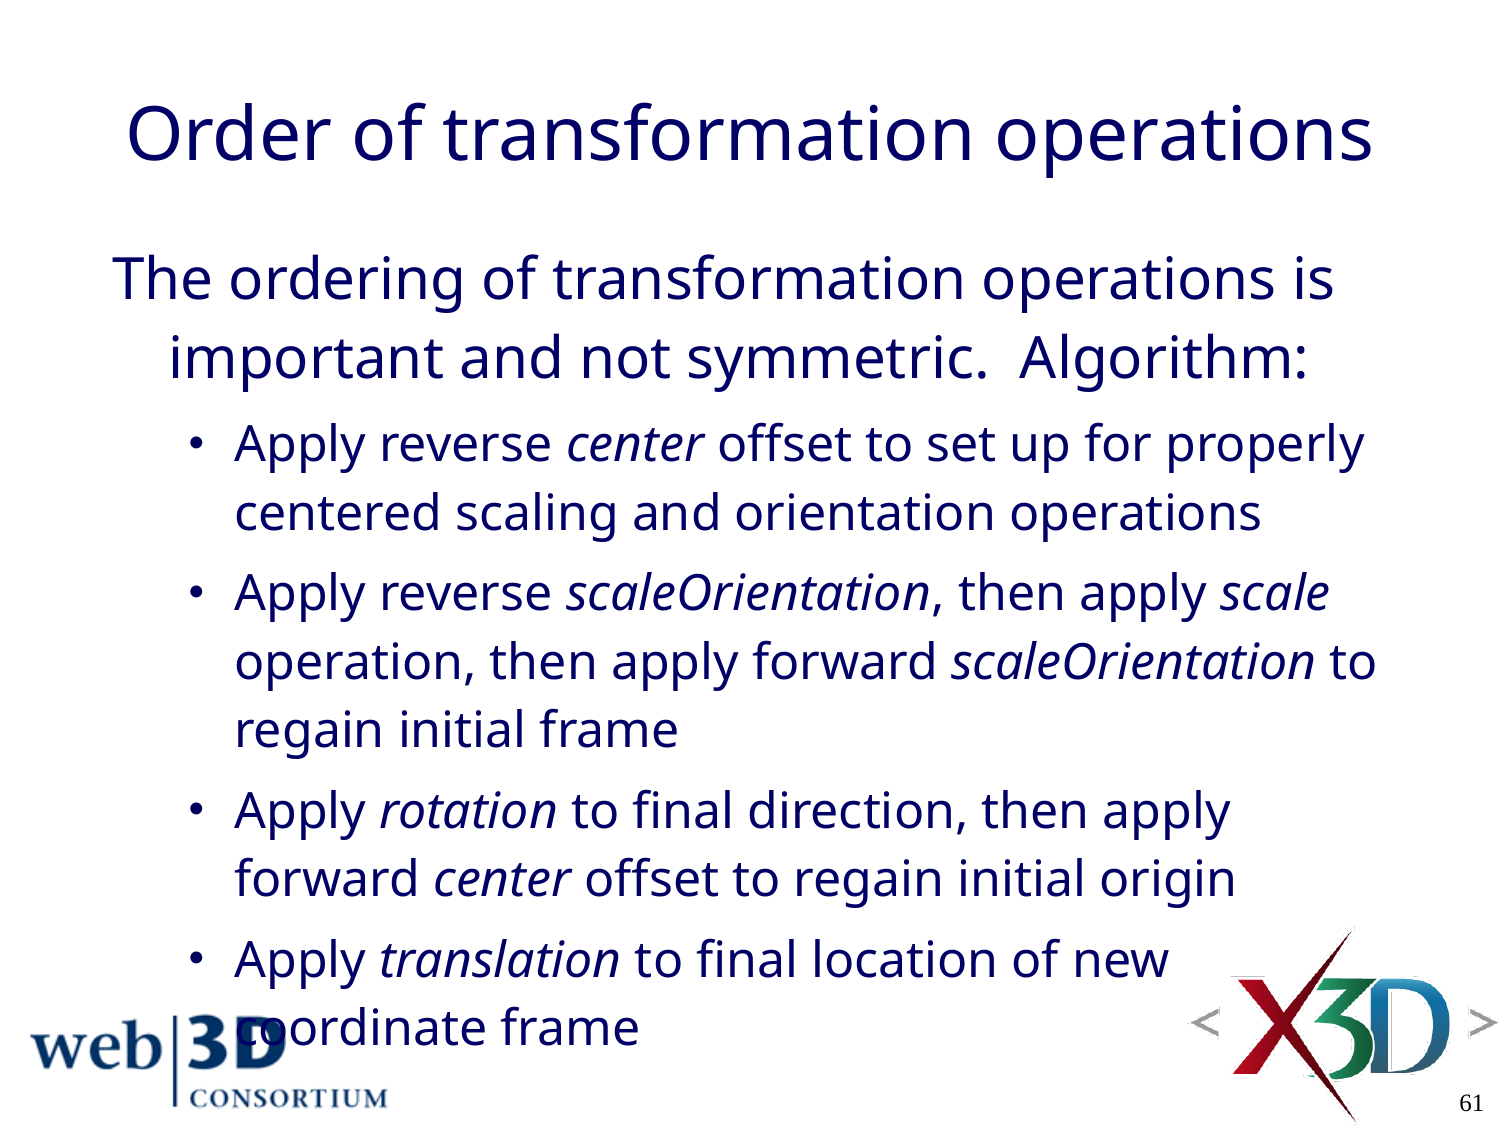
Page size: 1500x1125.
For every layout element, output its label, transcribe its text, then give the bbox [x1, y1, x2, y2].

picture [1187, 926, 1500, 1125]
title Order of transformation operations [112, 37, 1388, 226]
list The ordering of transformation operations is important and not symmetric. Algorithm: Apply reverse center offset to set up for properly centered scaling and orientation operations Apply reverse scaleOrientation, then apply scale operation, then apply forward scaleOrientation to regain initial frame Apply rotation to final direction, then apply forward center offset to regain initial origin Apply translation to final location of new coordinate frame [112, 237, 1388, 1056]
picture [12, 998, 413, 1118]
